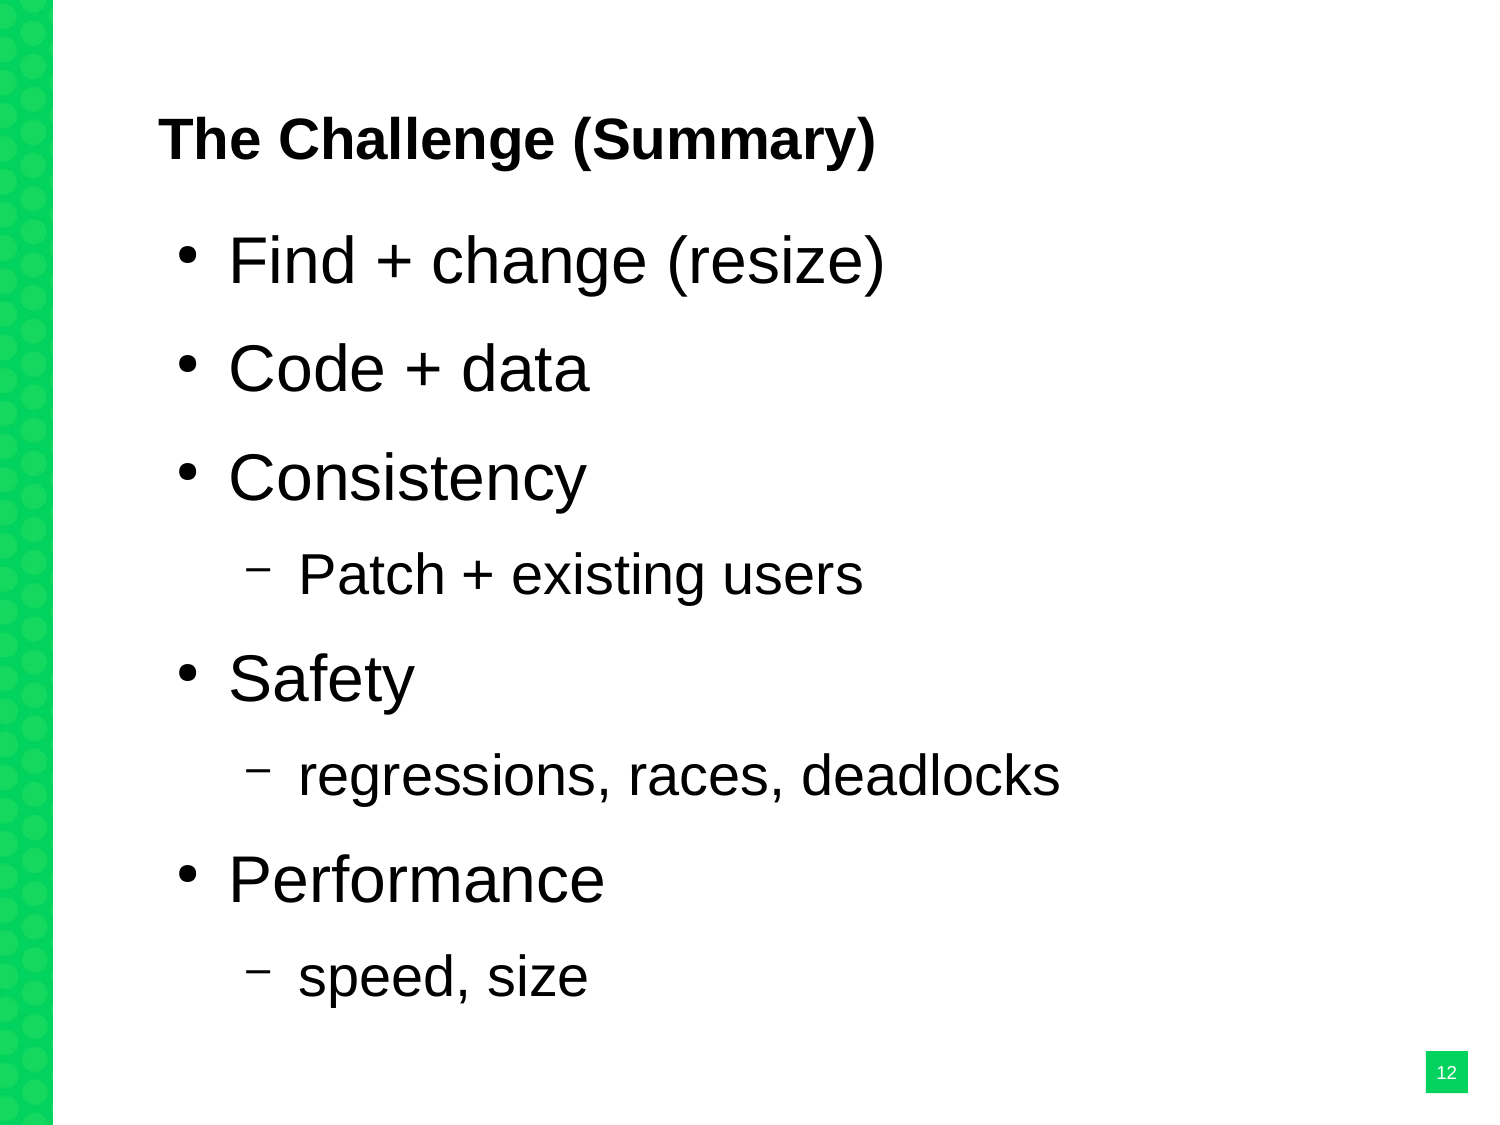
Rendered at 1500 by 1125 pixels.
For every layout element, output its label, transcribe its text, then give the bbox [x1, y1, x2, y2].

list Find + change (resize) Code + data Consistency Patch + existing users Safety regressions, races, deadlocks Performance speed, size [143, 210, 1397, 1021]
text_box <number> [1425, 1051, 1468, 1094]
picture [0, 0, 53, 1125]
title The Challenge (Summary) [143, 94, 1397, 180]
